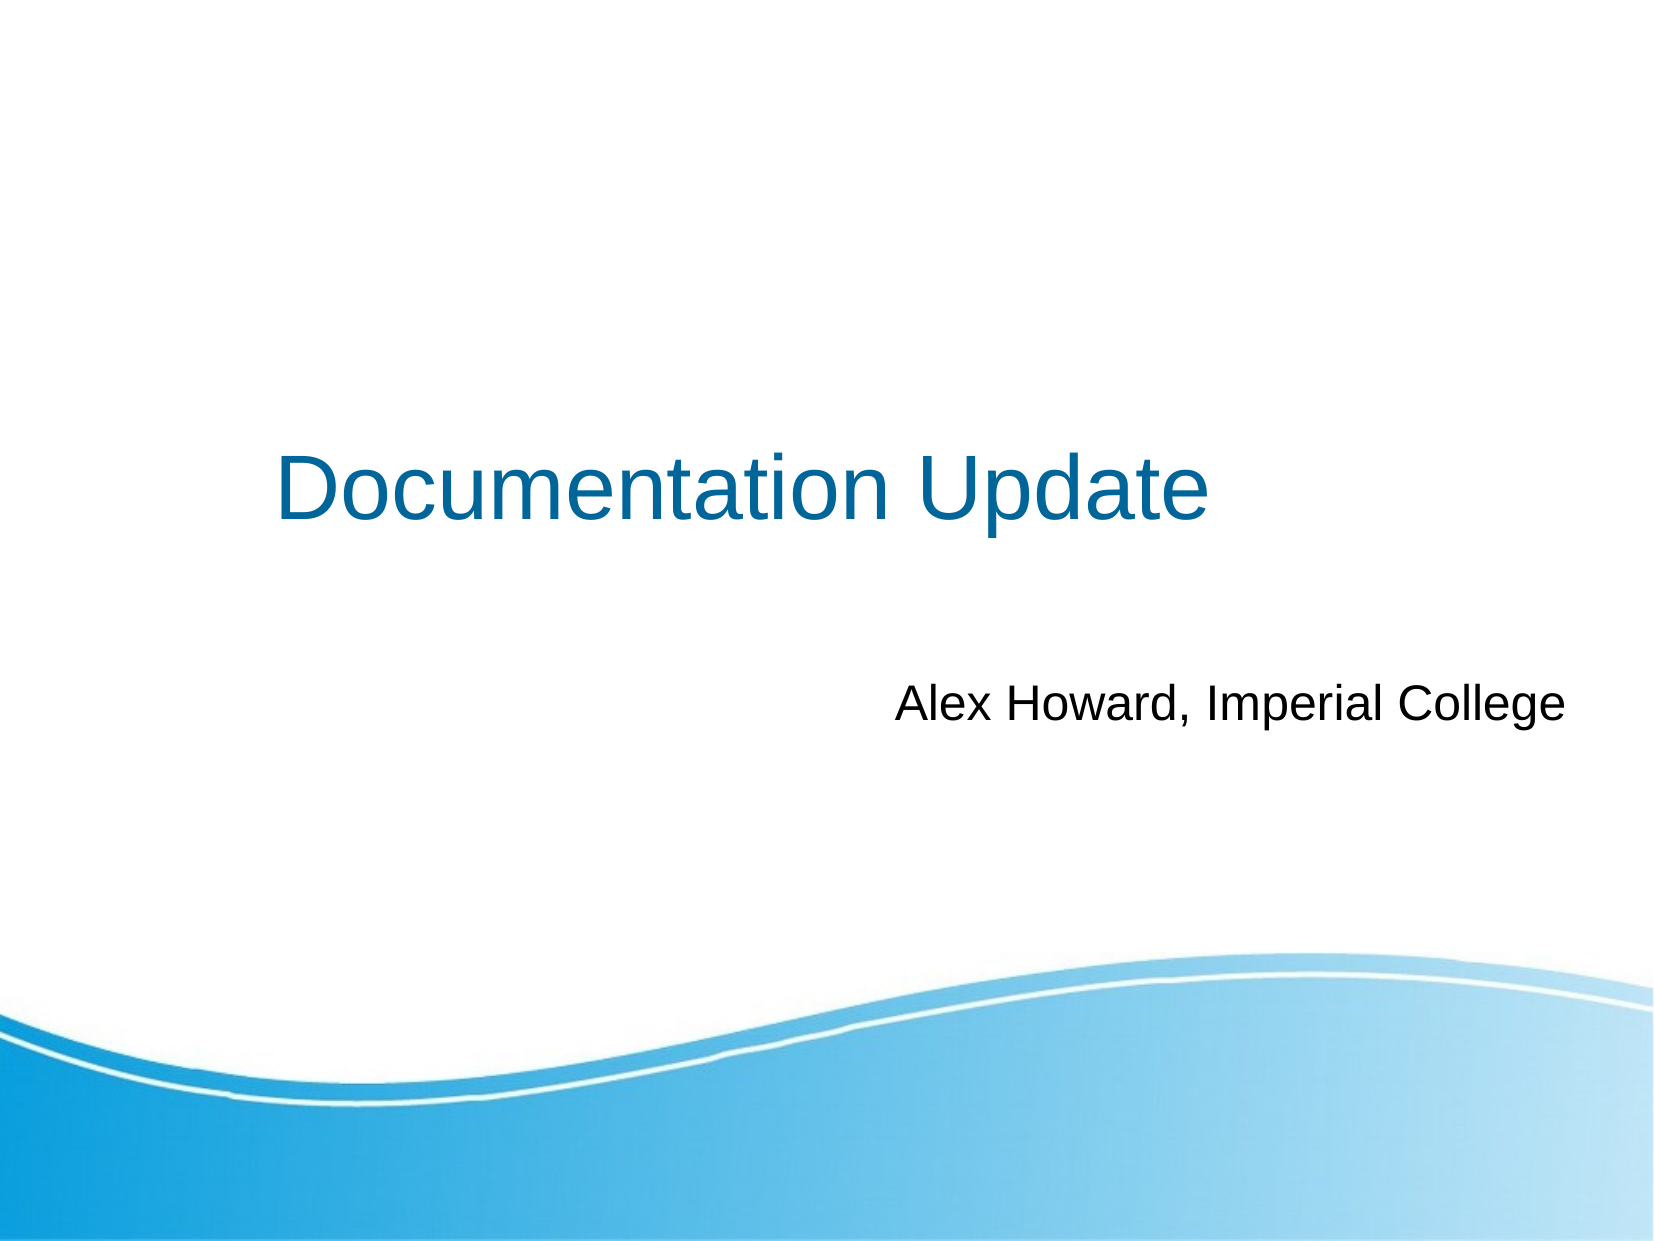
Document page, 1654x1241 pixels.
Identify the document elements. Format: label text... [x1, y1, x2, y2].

title Documentation Update [0, 384, 1489, 592]
picture [0, 952, 1654, 1241]
text_box Alex Howard, Imperial College [879, 668, 1582, 739]
